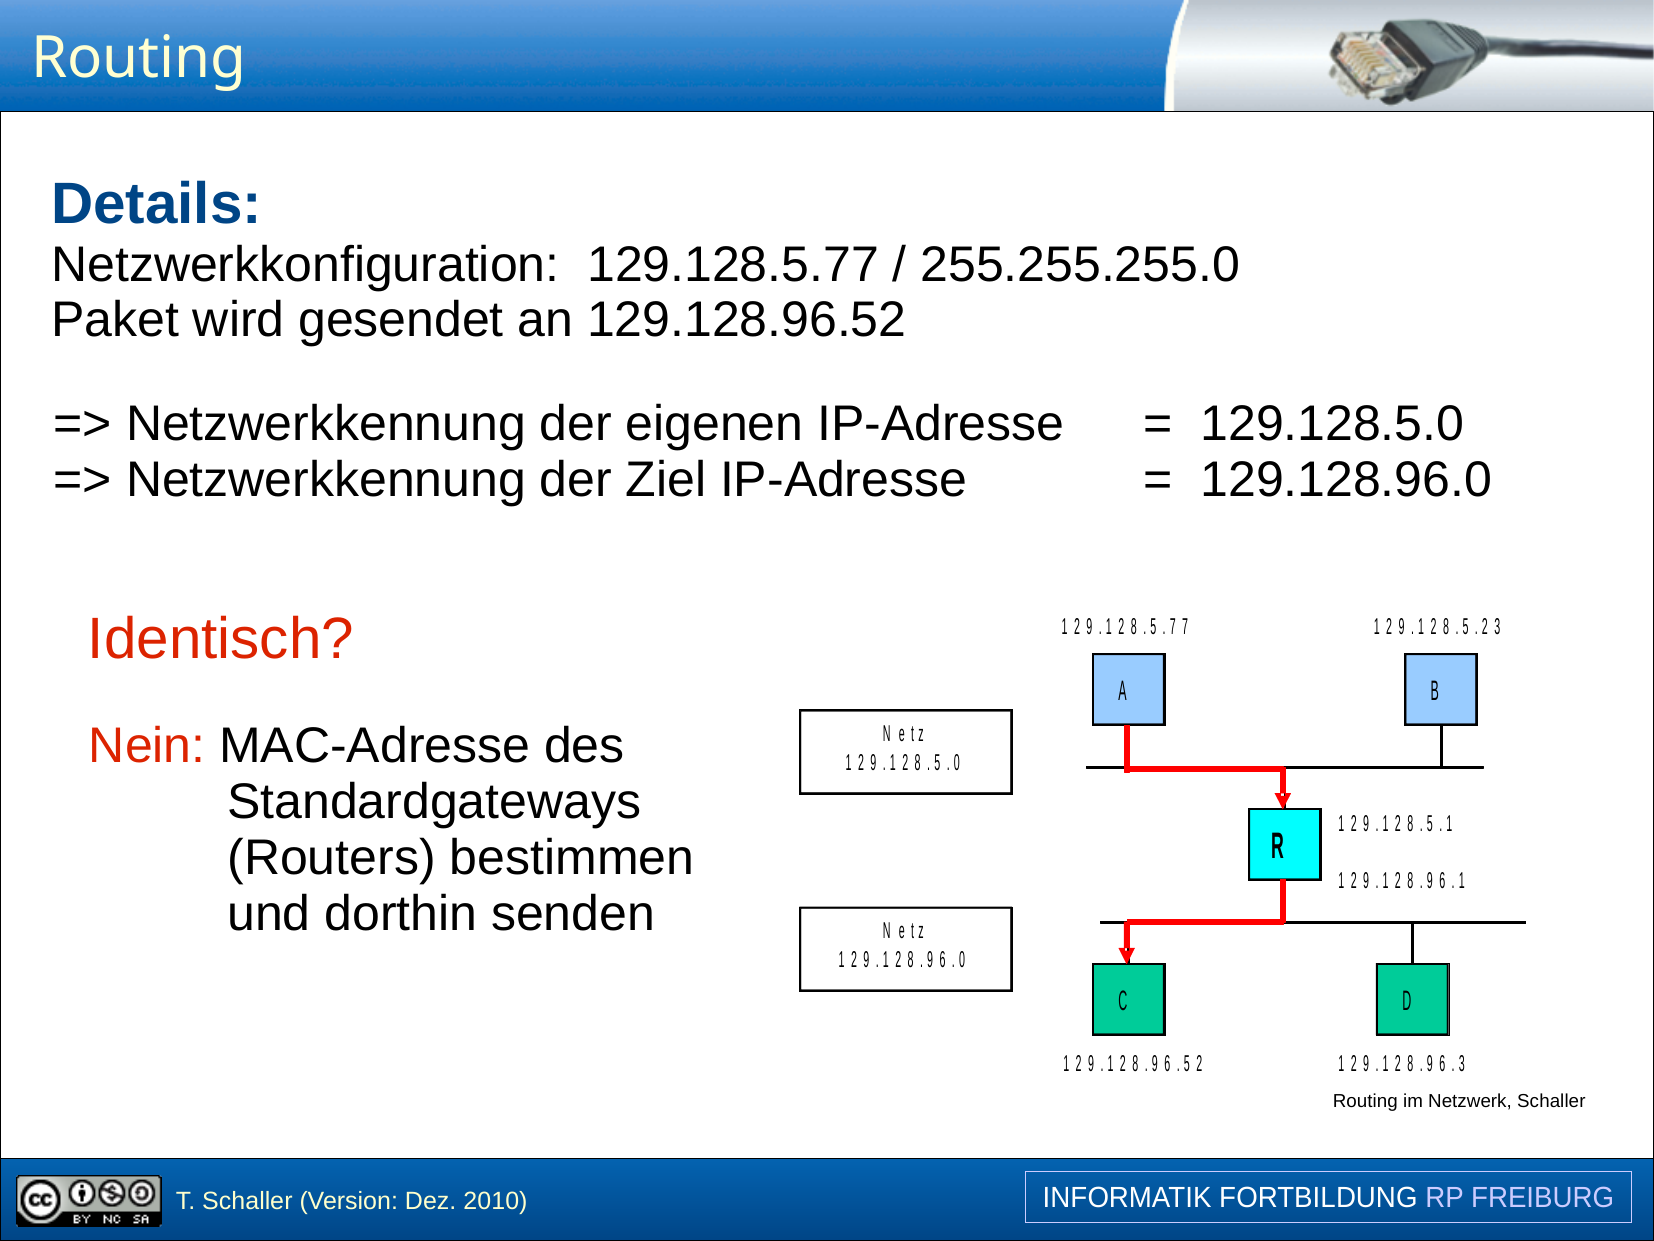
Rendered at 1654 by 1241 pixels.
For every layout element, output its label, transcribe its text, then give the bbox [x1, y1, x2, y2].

text_box => Netzwerkkennung der eigenen IP-Adresse = 129.128.5.0 => Netzwerkkennung der Ziel IP-Adresse = 129.128.96.0 [39, 388, 1541, 627]
text_box Identisch? [73, 598, 799, 678]
picture [16, 1175, 162, 1227]
picture [798, 603, 1526, 1077]
picture [0, 0, 1654, 111]
text_box Details: Netzwerkkonfiguration: 129.128.5.77 / 255.255.255.0 Paket wird gesendet an 129.128.96.52 [36, 163, 1592, 357]
title Routing [31, 16, 1151, 94]
text_box Nein: MAC-Adresse des Standardgateways (Routers) bestimmen und dorthin senden [56, 710, 777, 949]
text_box Routing im Netzwerk, Schaller [1318, 1083, 1602, 1121]
